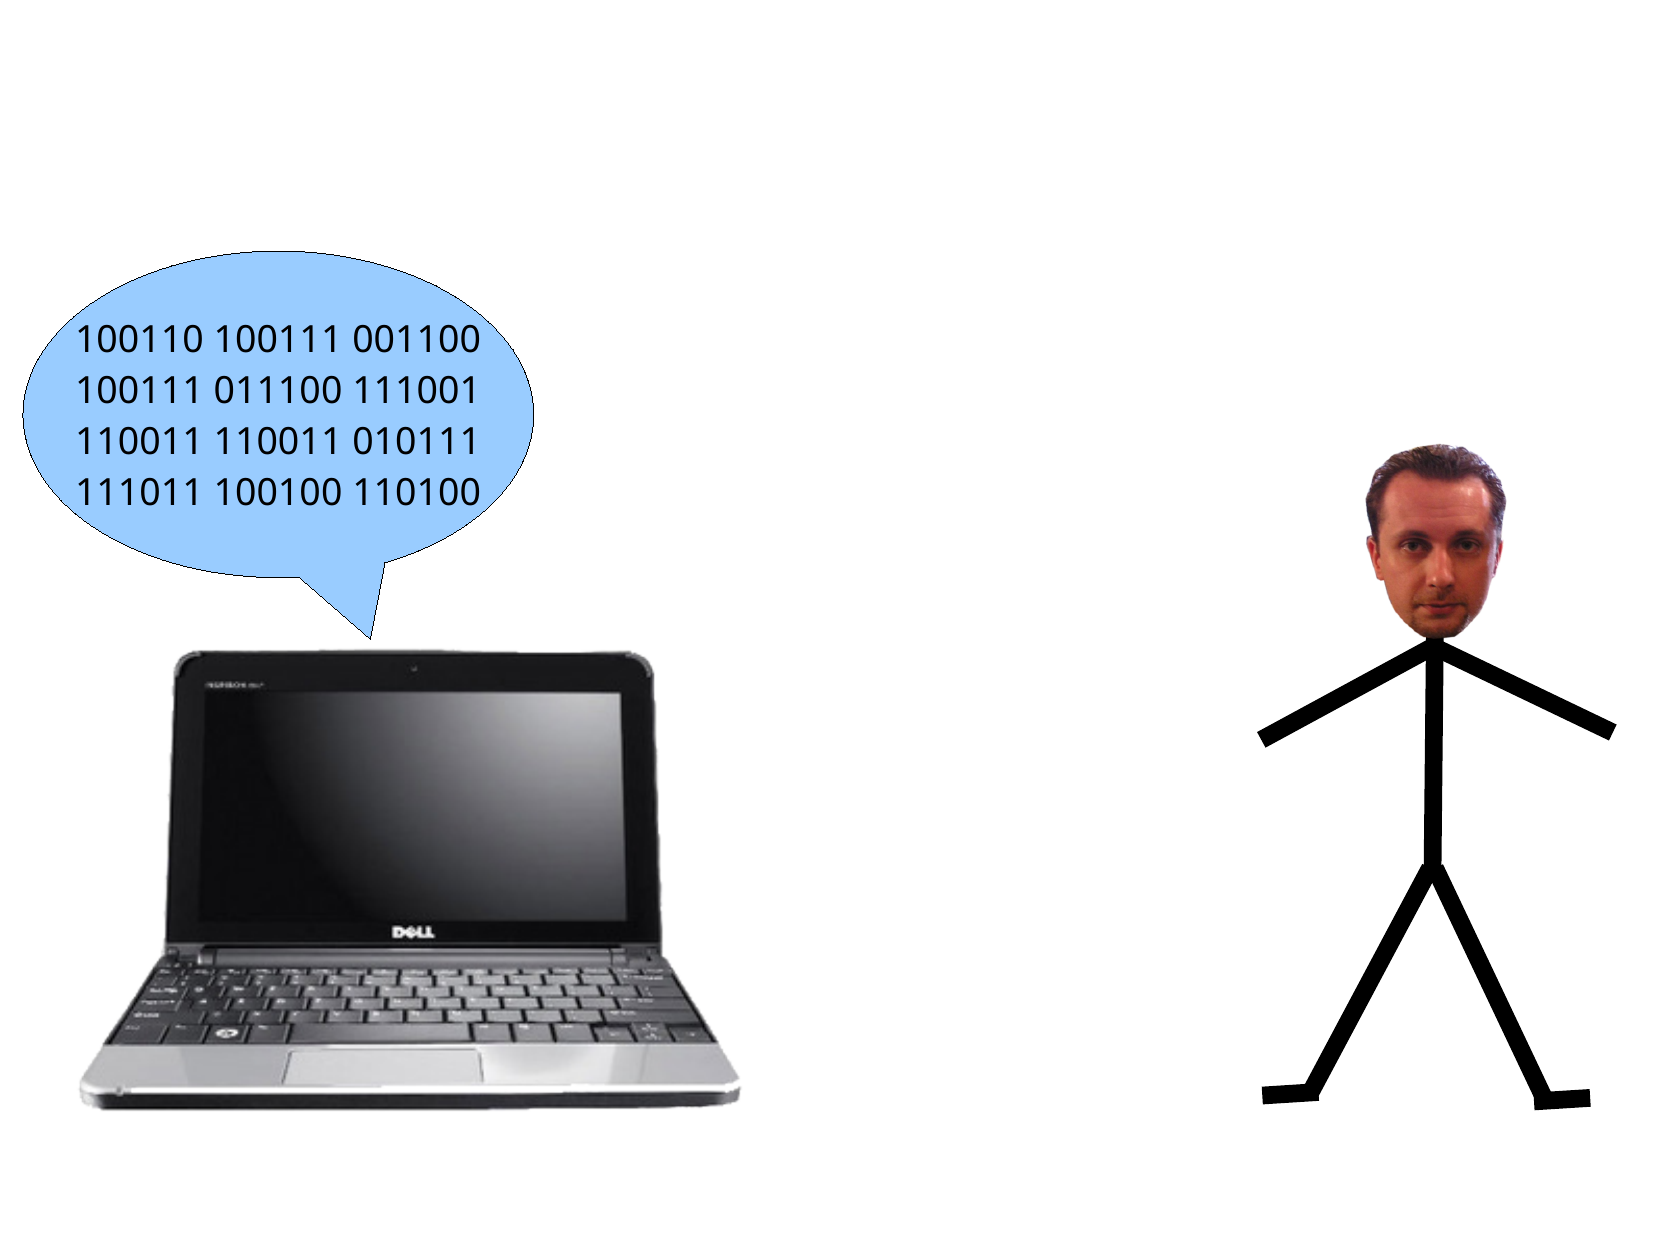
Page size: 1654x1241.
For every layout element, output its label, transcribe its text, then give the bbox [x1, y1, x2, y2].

picture [1350, 439, 1518, 644]
picture [59, 634, 751, 1122]
text_box 100110 100111 001100 100111 011100 111001 110011 110011 010111 111011 100100 110100 [22, 251, 534, 640]
